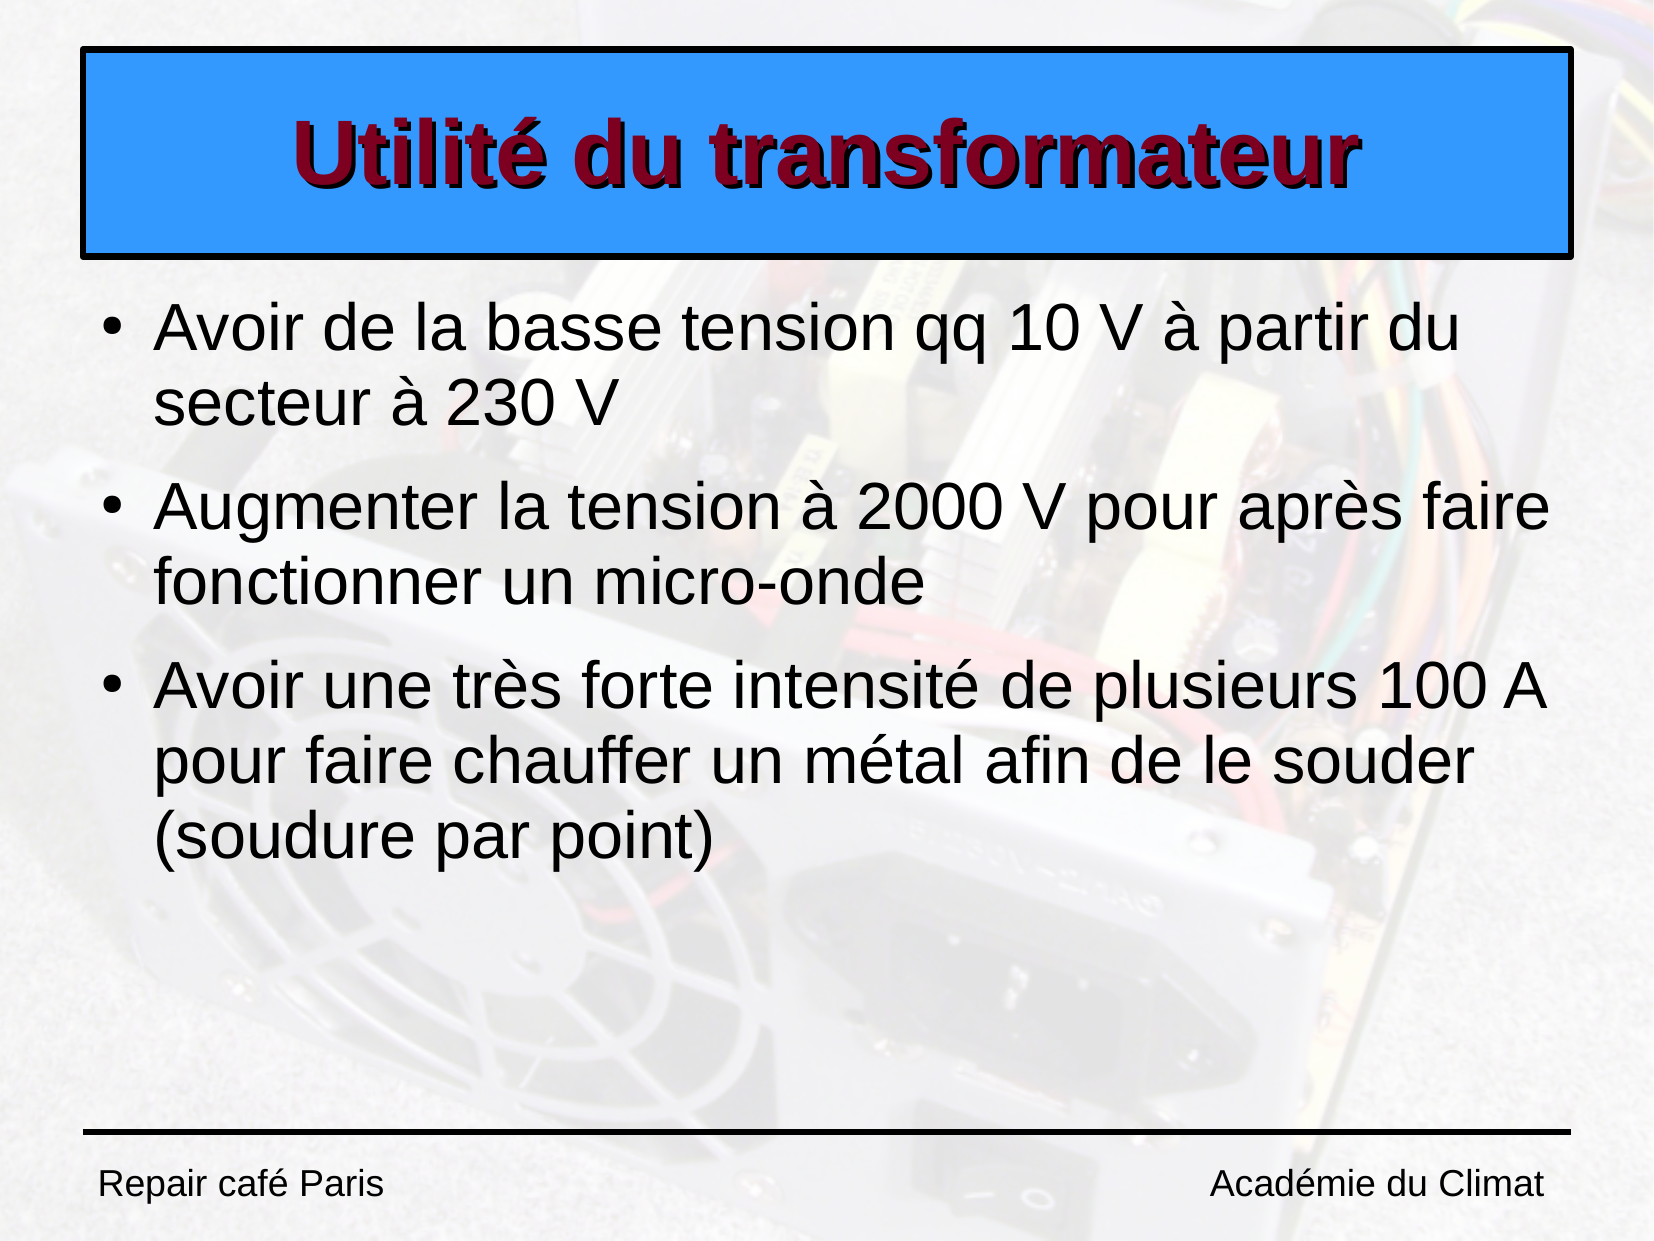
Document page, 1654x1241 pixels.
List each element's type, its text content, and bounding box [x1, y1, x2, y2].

title Utilité du transformateur [82, 49, 1571, 257]
text_box Repair café Paris Académie du Climat [82, 1155, 1571, 1213]
list Avoir de la basse tension qq 10 V à partir du secteur à 230 V Augmenter la tension à 2000 V pour après faire fonctionner un micro-onde Avoir une très forte intensité de plusieurs 100 A pour faire chauffer un métal afin de le souder (soudure par point) [82, 290, 1571, 1010]
picture [0, 0, 1654, 1241]
